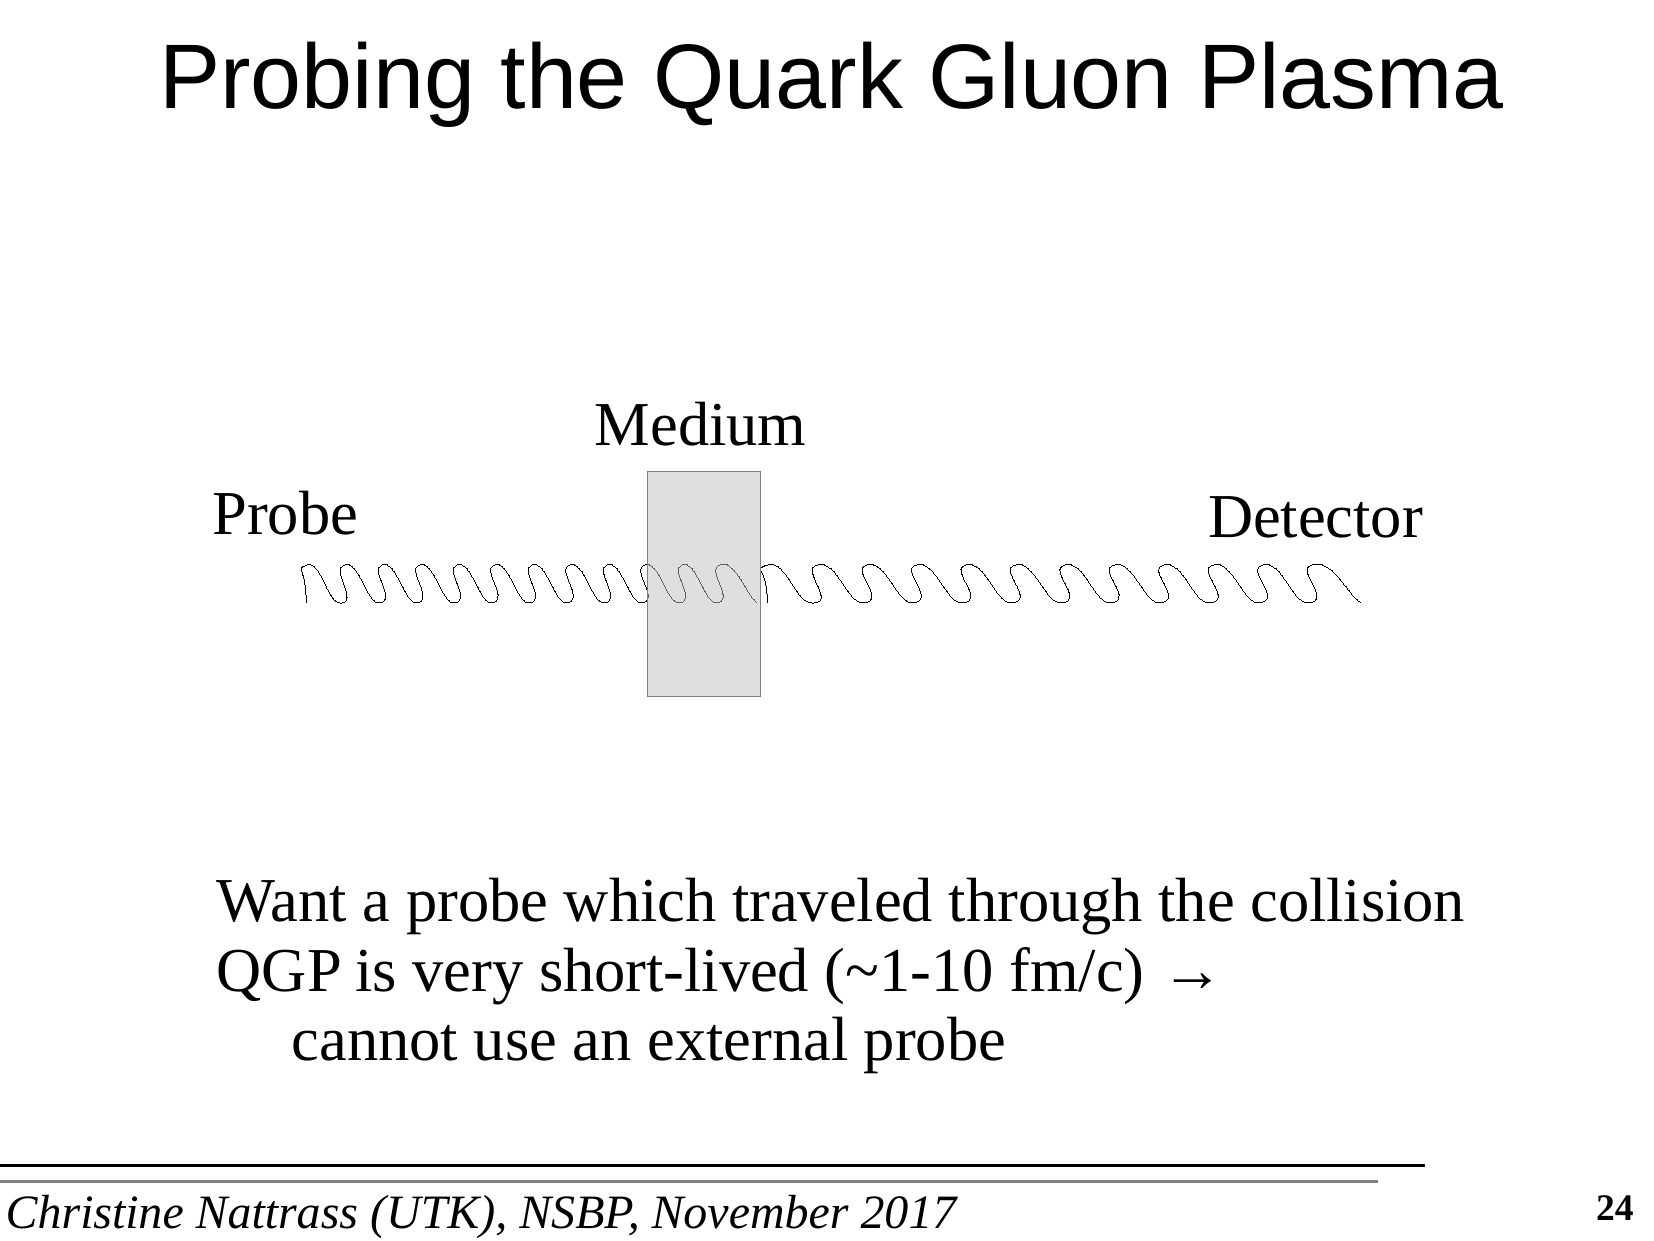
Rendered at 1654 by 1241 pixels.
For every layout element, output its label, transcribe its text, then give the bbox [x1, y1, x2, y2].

title Probing the Quark Gluon Plasma [88, 15, 1577, 139]
text_box Want a probe which traveled through the collision QGP is very short-lived (~1-10 fm/c) → cannot use an external probe [202, 858, 1482, 1132]
text_box Probe [197, 471, 423, 556]
text_box [647, 471, 761, 697]
text_box Medium [547, 382, 855, 468]
text_box Detector [1193, 474, 1473, 560]
